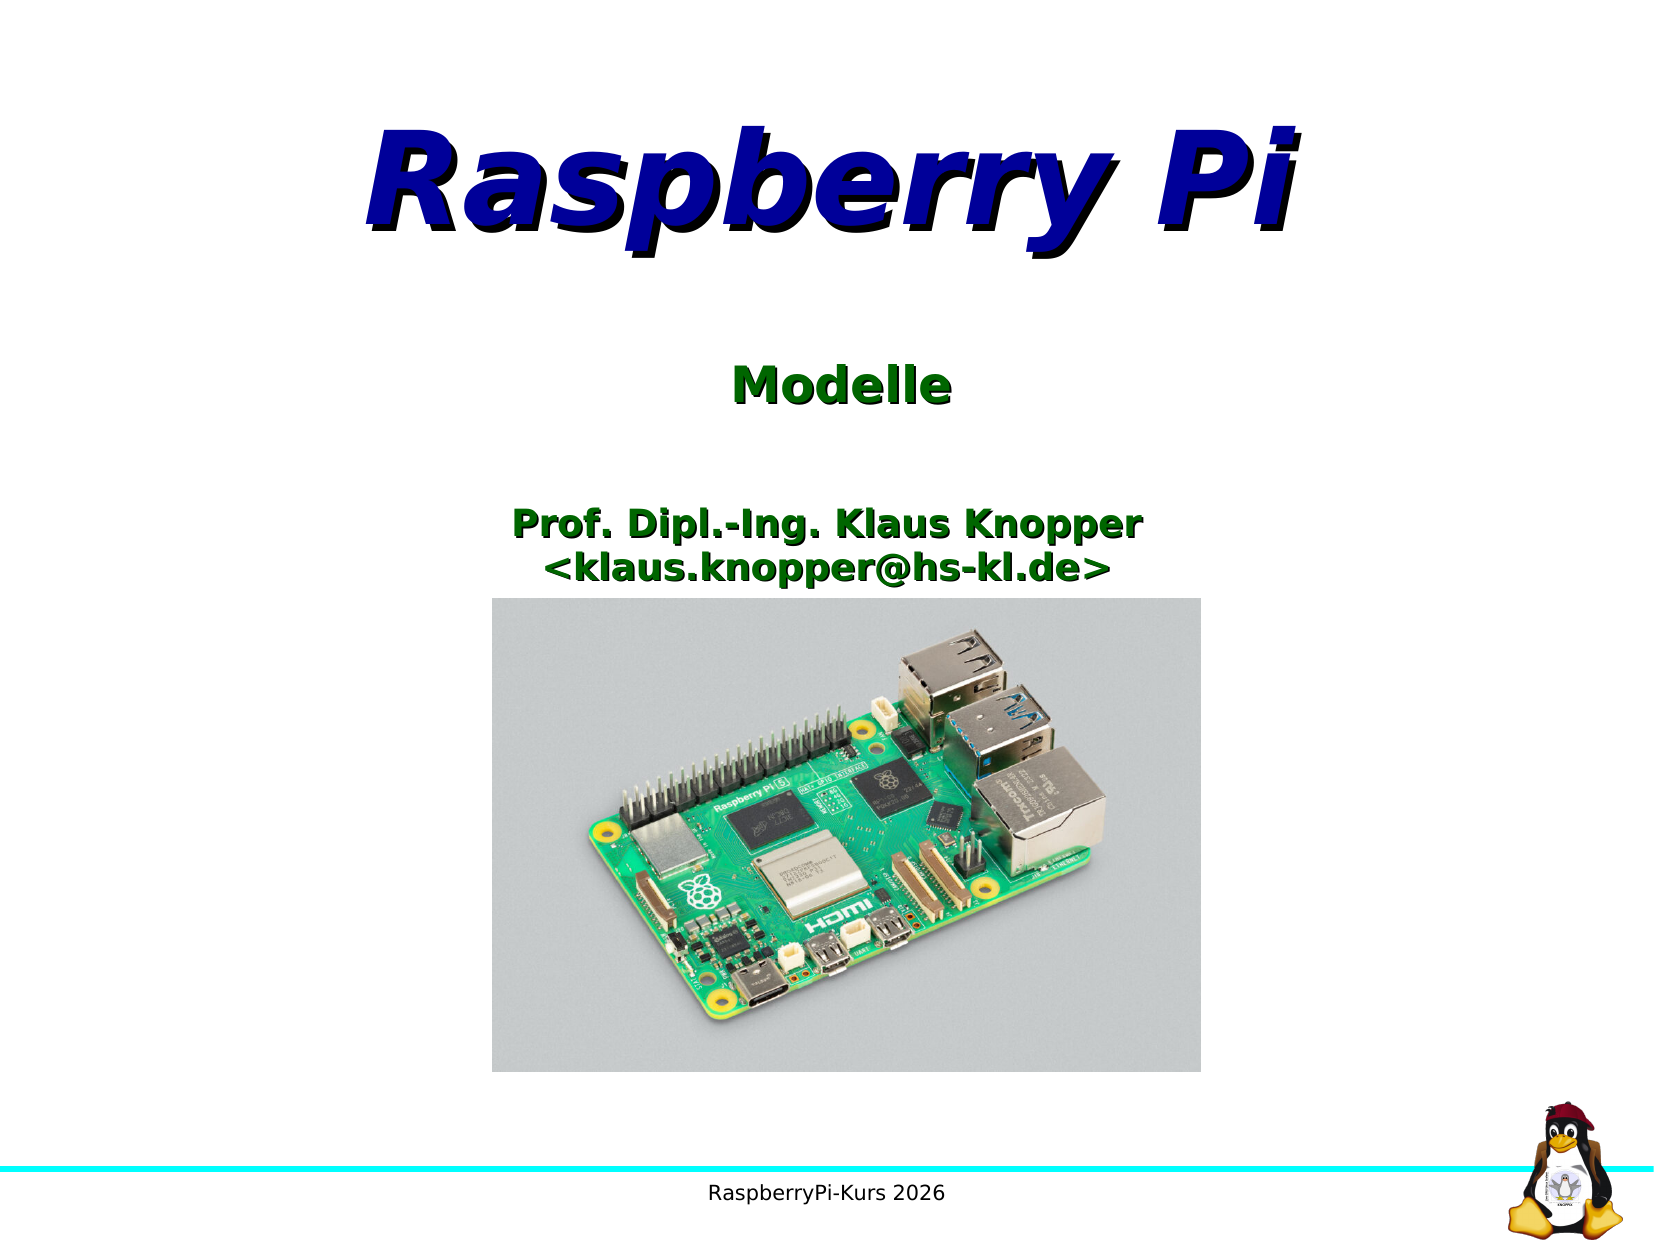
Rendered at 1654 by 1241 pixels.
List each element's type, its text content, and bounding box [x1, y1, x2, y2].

picture [1505, 1100, 1625, 1241]
text_box Modelle [206, 355, 1477, 473]
text_box Prof. Dipl.-Ing. Klaus Knopper <klaus.knopper@hs-kl.de> [265, 501, 1388, 590]
title Raspberry Pi [123, 29, 1536, 331]
picture [492, 598, 1201, 1072]
